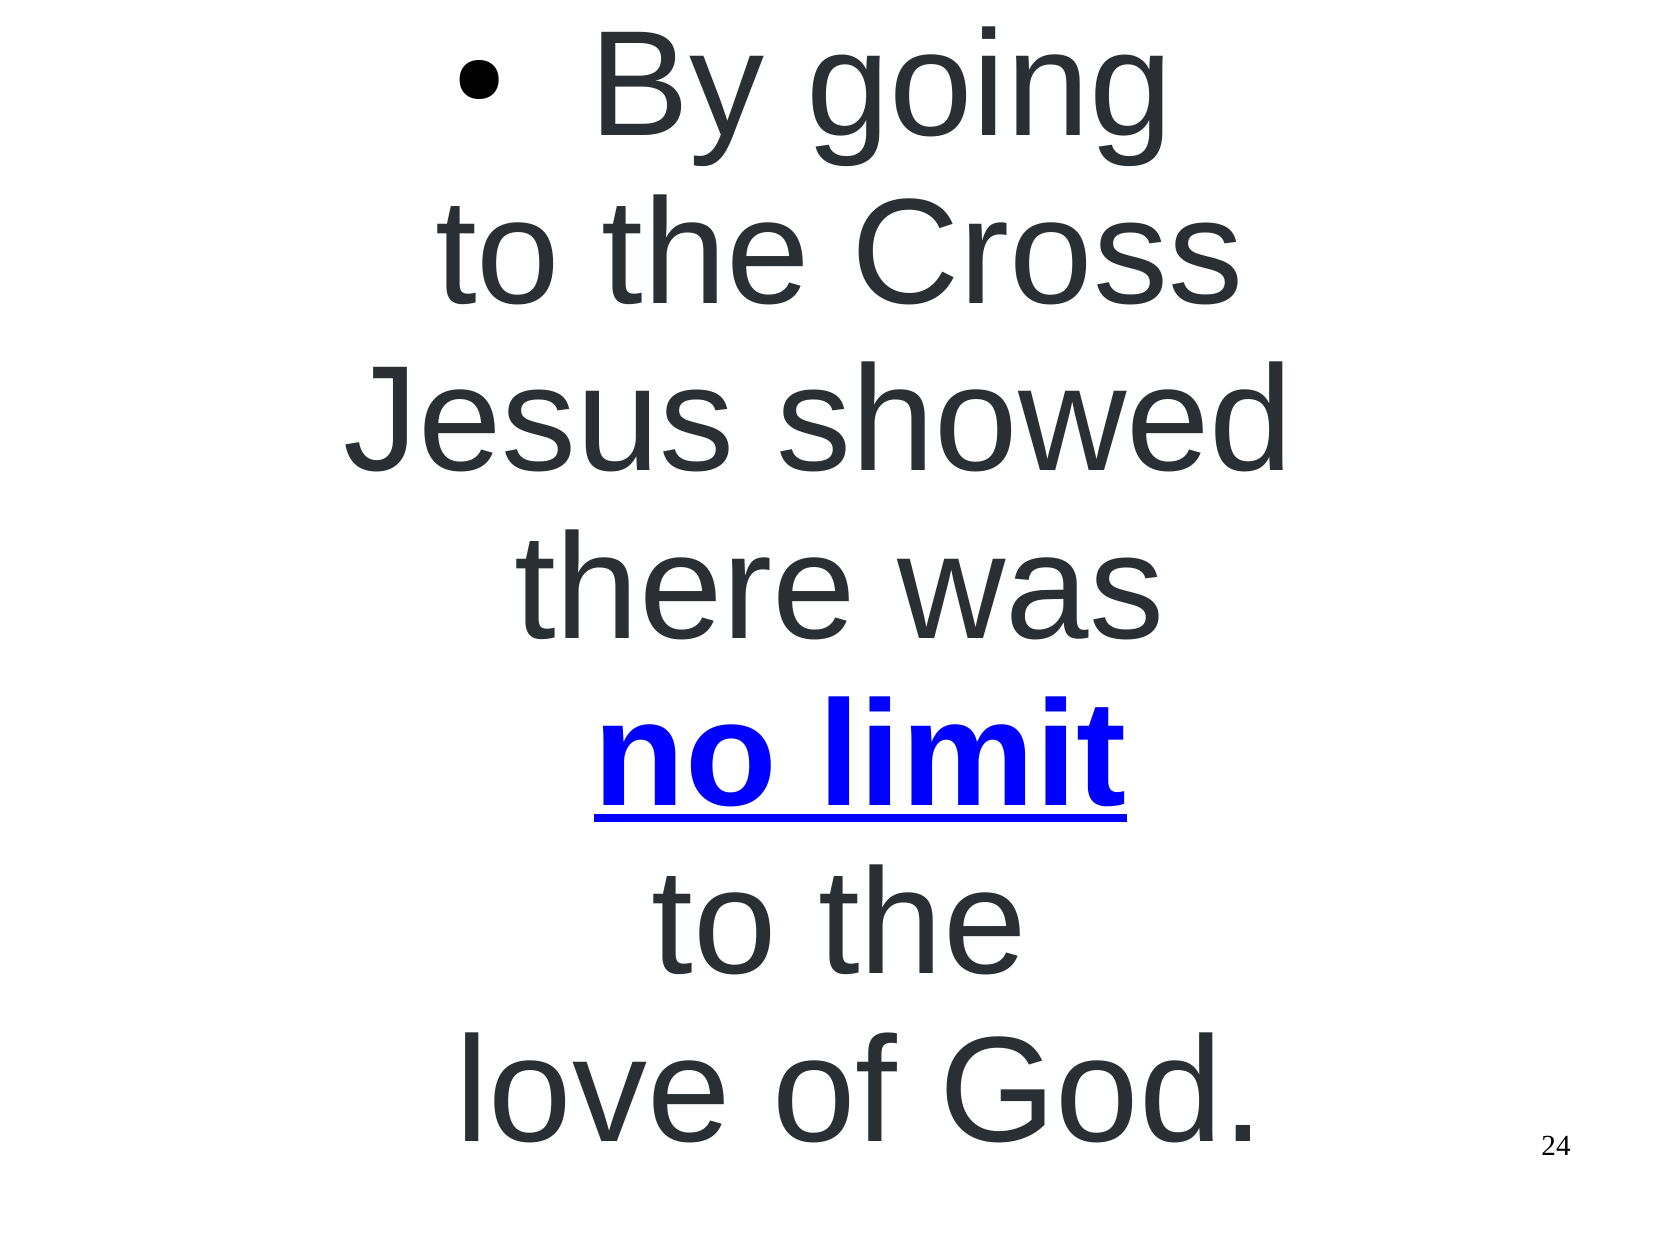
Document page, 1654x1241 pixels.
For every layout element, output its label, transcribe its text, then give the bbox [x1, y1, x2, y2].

list By going to the Cross Jesus showed there was no limit to the love of God. [0, 0, 1651, 1238]
